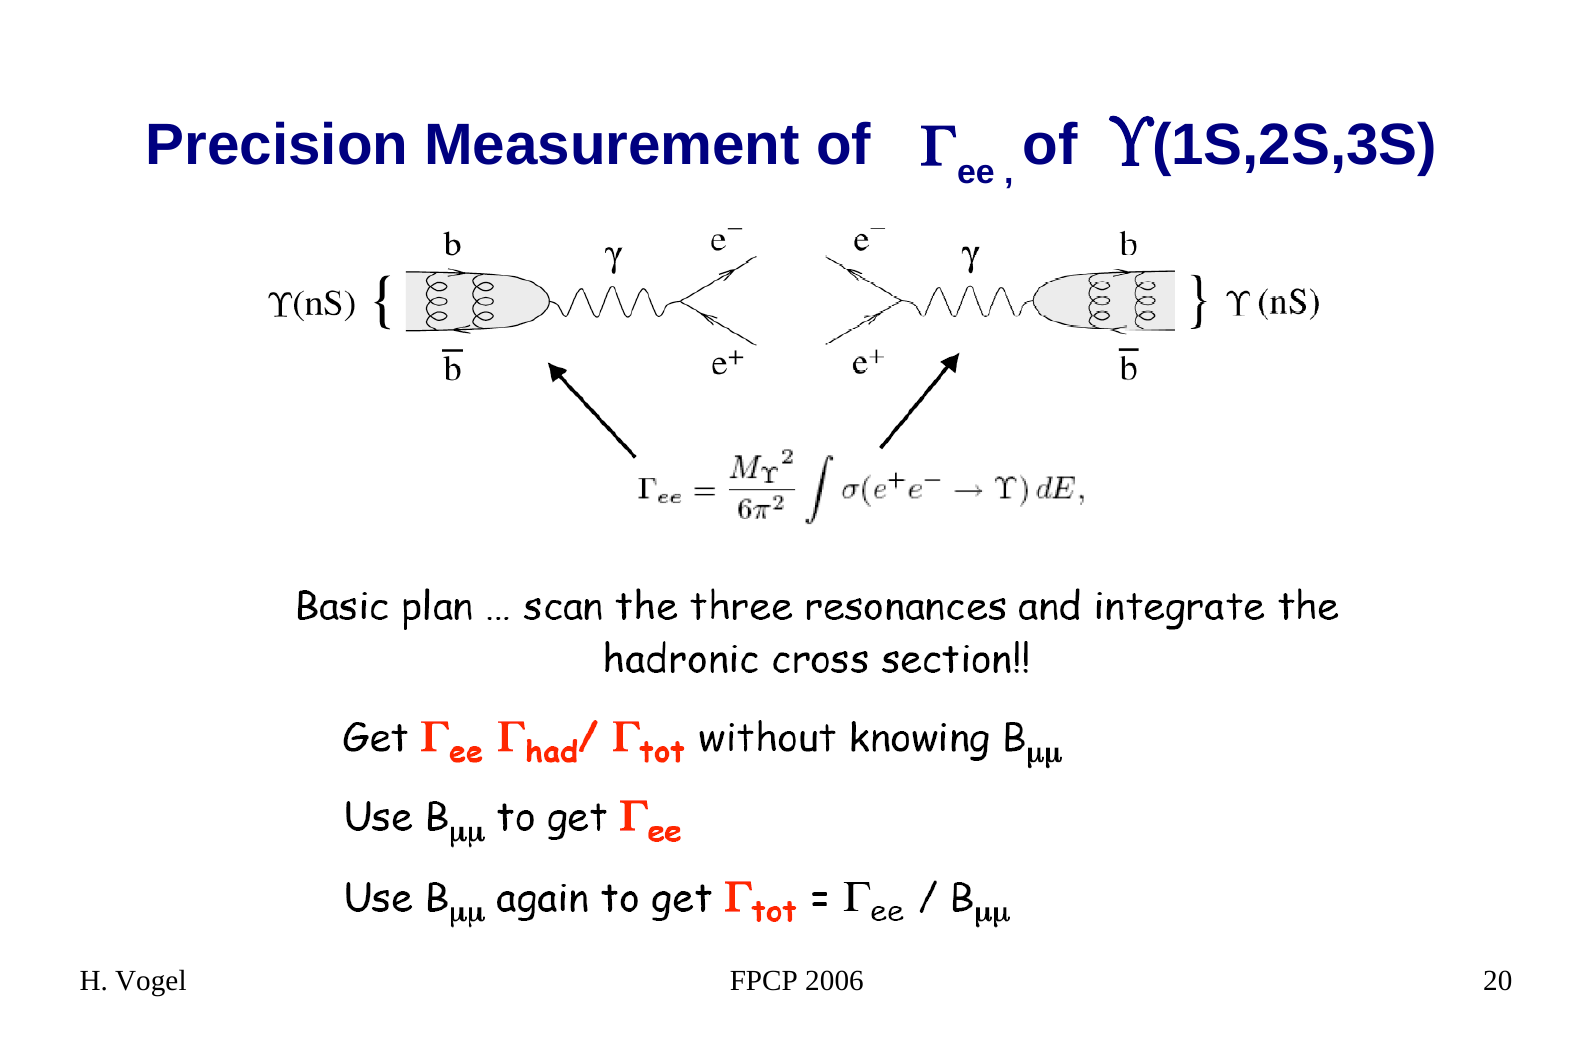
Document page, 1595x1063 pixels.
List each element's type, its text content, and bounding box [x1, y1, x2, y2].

picture [258, 217, 1347, 931]
text_box Precision Measurement of ee , of (1S,2S,3S) [130, 112, 1453, 184]
